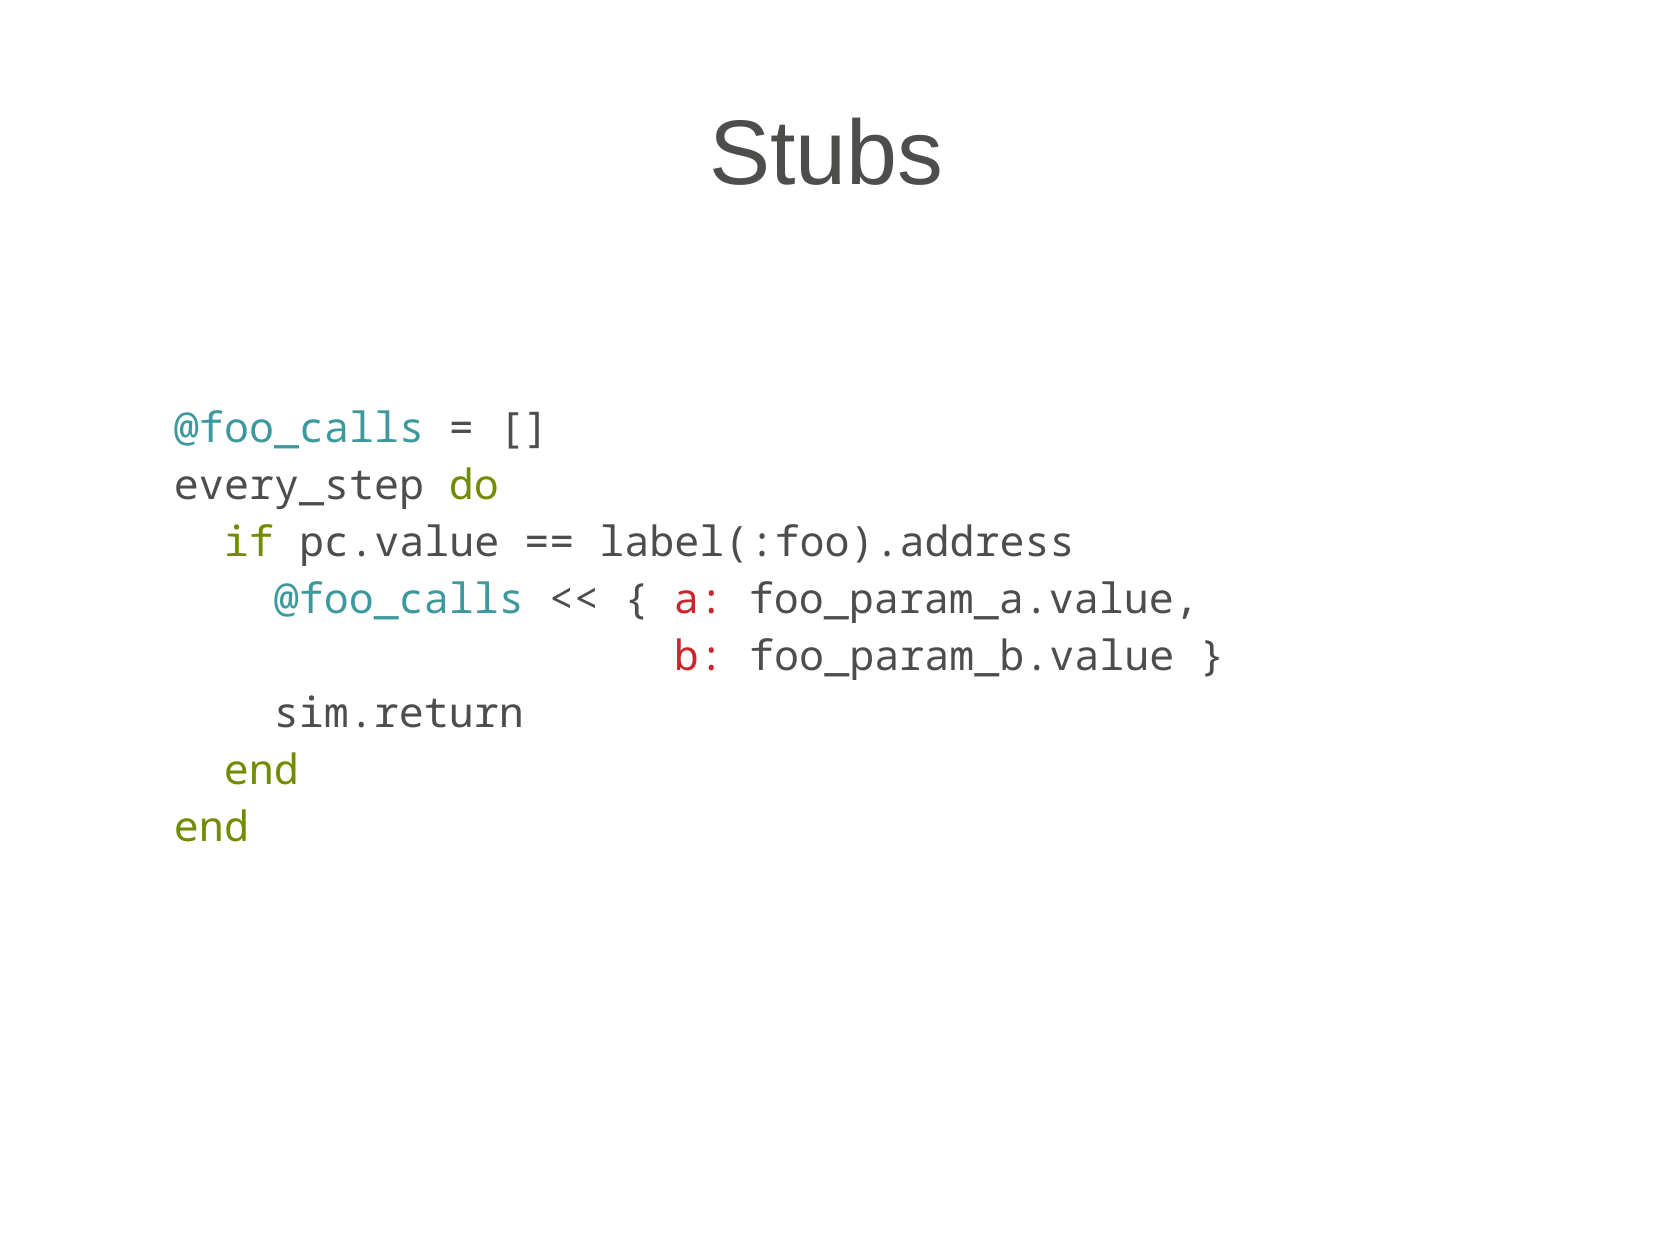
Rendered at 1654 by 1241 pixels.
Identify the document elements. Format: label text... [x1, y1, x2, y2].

text_box @foo_calls = [] every_step do if pc.value == label(:foo).address @foo_calls << { a: foo_param_a.value, b: foo_param_b.value } sim.return end end [159, 390, 1495, 826]
title Stubs [82, 49, 1571, 257]
